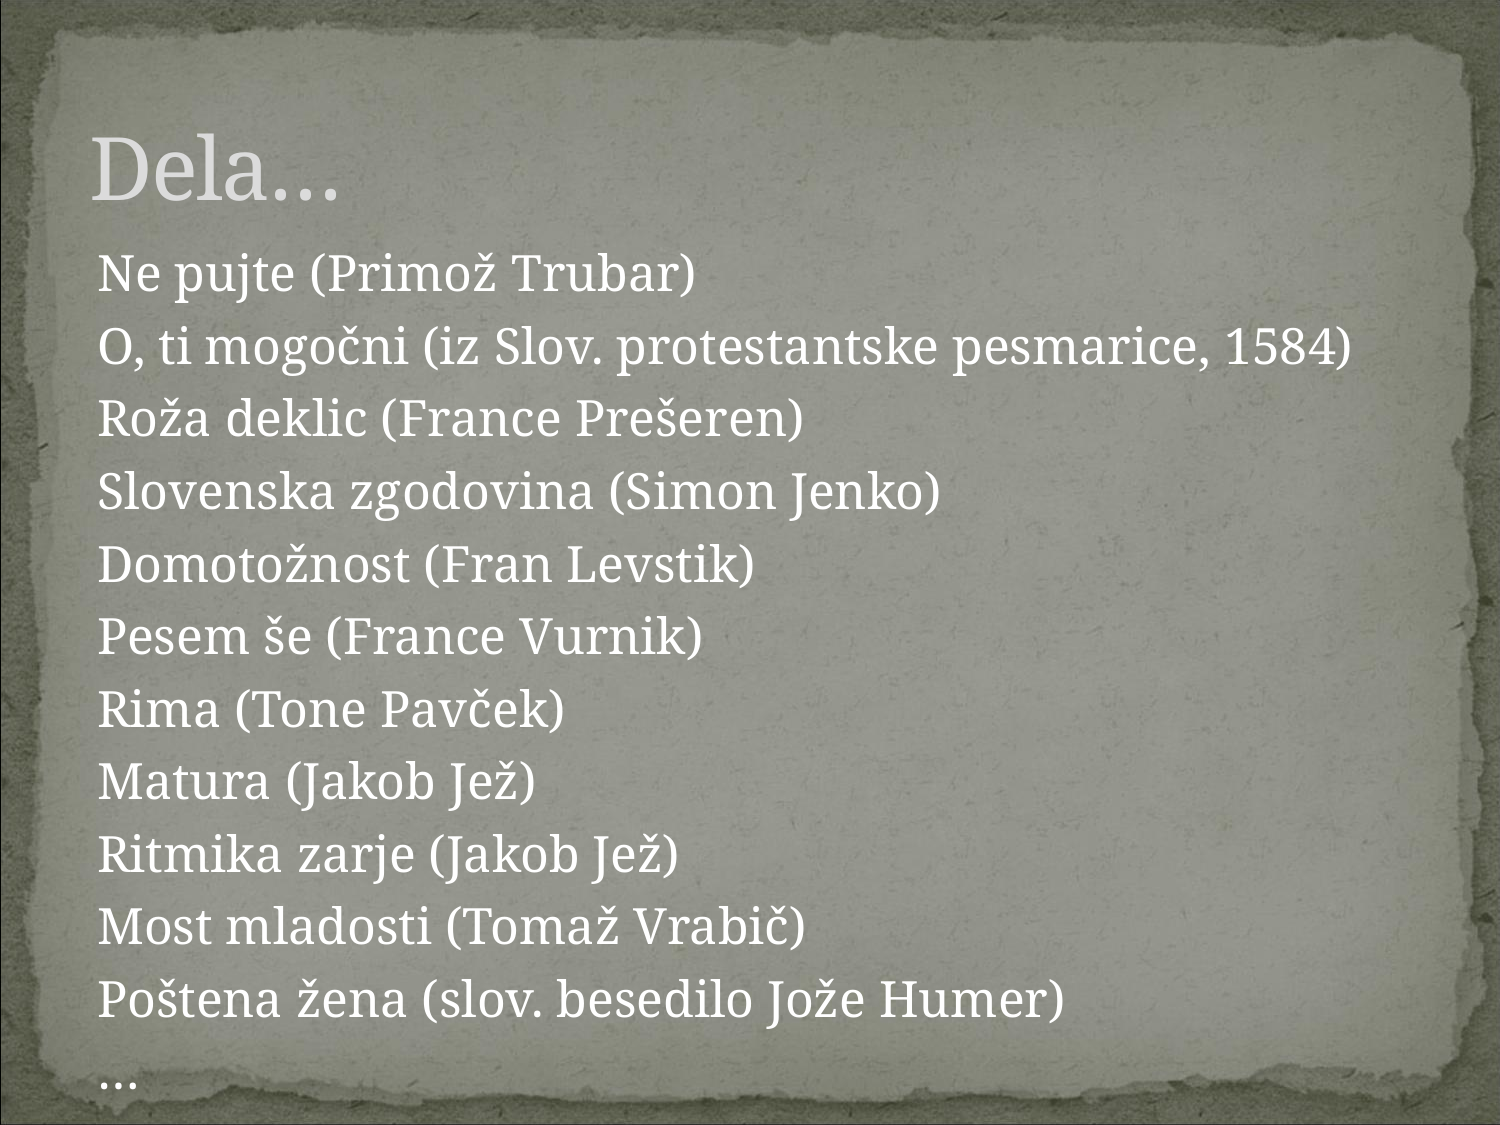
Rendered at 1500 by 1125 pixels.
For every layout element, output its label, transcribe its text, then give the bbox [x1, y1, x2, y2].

picture [0, 0, 1500, 1125]
list Ne pujte (Primož Trubar) O, ti mogočni (iz Slov. protestantske pesmarice, 1584) Roža deklic (France Prešeren) Slovenska zgodovina (Simon Jenko) Domotožnost (Fran Levstik) Pesem še (France Vurnik) Rima (Tone Pavček) Matura (Jakob Jež) Ritmika zarje (Jakob Jež) Most mladosti (Tomaž Vrabič) Poštena žena (slov. besedilo Jože Humer) … [82, 234, 1437, 1063]
title Dela… [75, 24, 1425, 225]
